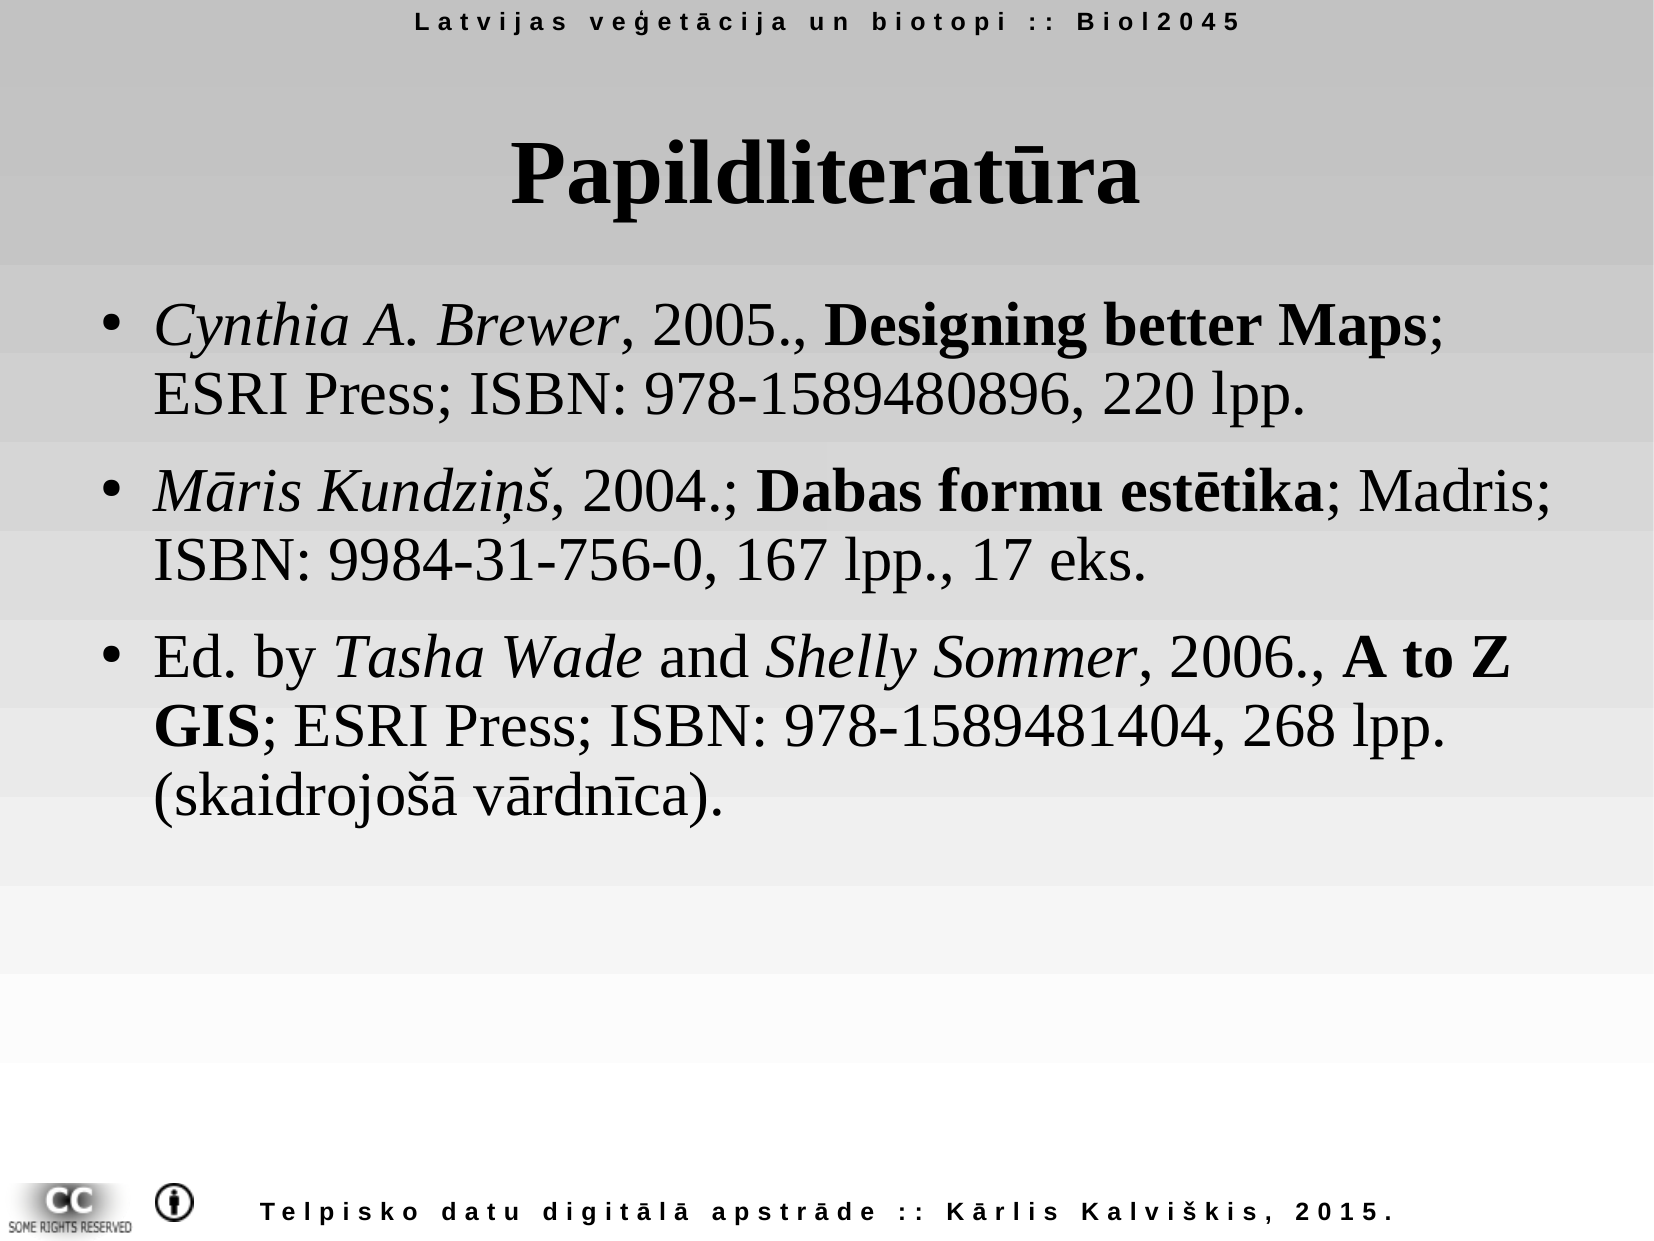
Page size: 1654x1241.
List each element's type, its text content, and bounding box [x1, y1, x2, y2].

picture [0, 0, 1654, 1241]
list Cynthia A. Brewer, 2005., Designing better Maps; ESRI Press; ISBN: 978-1589480896, 220 lpp. Māris Kundziņš, 2004.; Dabas formu estētika; Madris; ISBN: 9984-31-756-0, 167 lpp., 17 eks. Ed. by Tasha Wade and Shelly Sommer, 2006., A to Z GIS; ESRI Press; ISBN: 978‑1589481404, 268 lpp. (skaidrojošā vārdnīca). [82, 289, 1571, 1113]
title Papildliteratūra [29, 49, 1625, 296]
